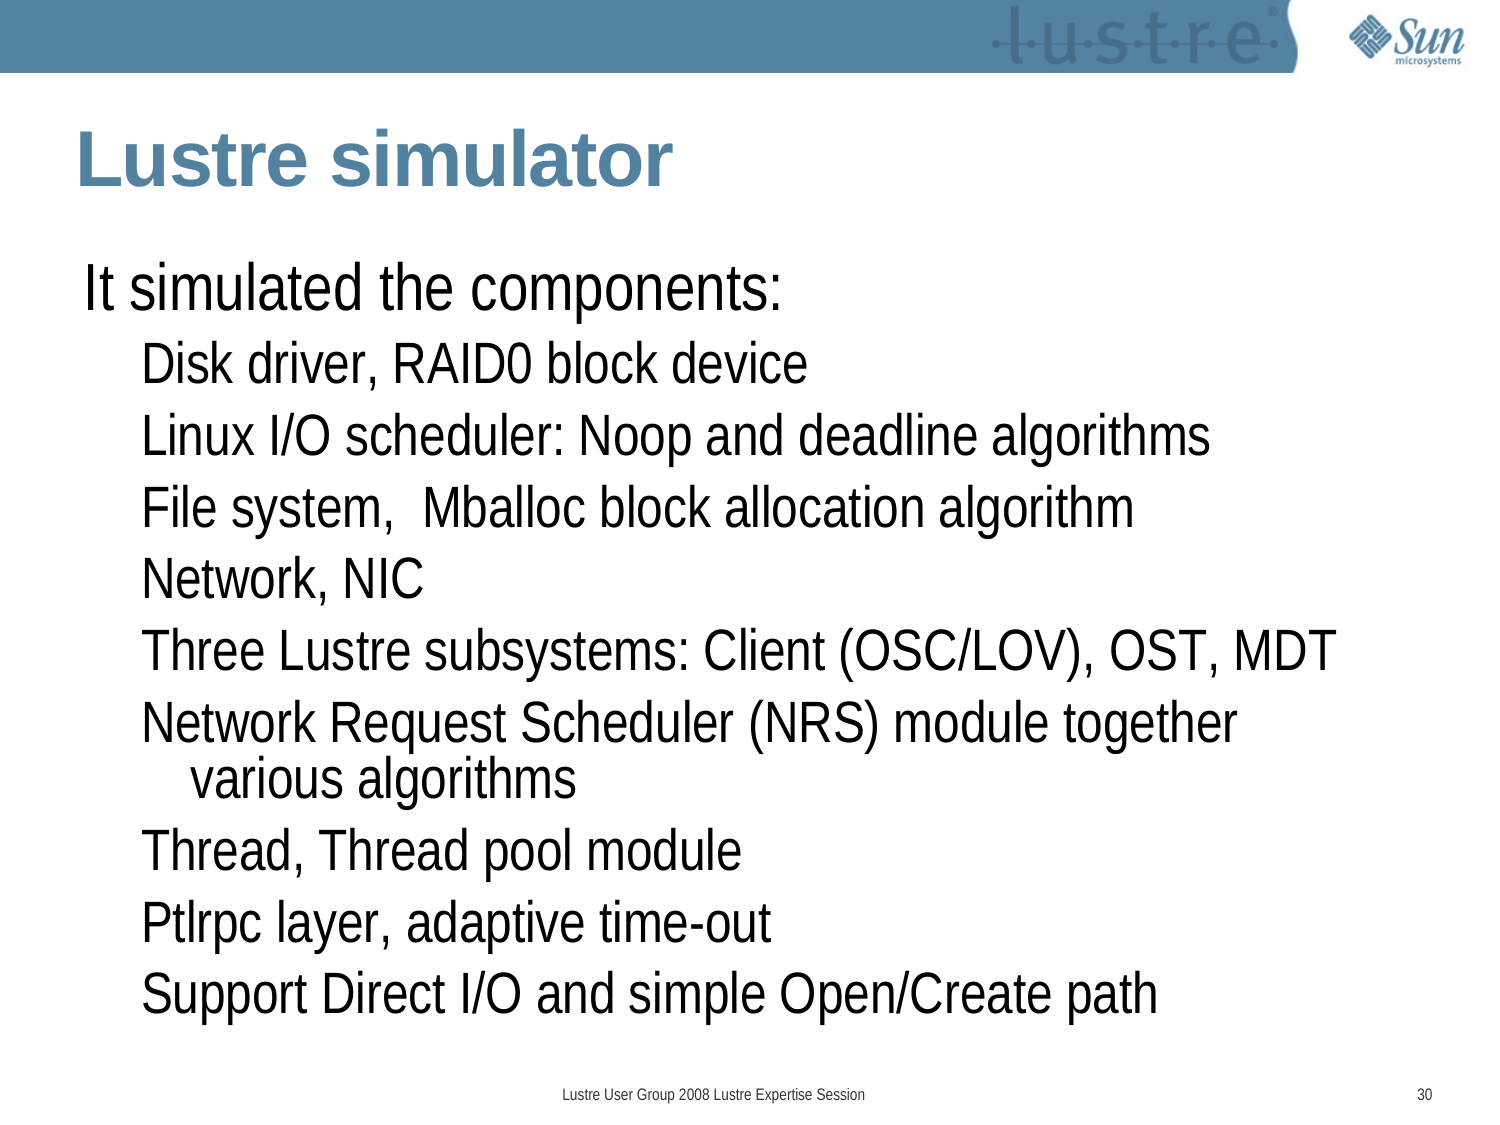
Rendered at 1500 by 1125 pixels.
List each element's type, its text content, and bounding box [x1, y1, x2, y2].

title Lustre simulator [75, 123, 1437, 227]
picture [0, 0, 1500, 91]
list It simulated the components: Disk driver, RAID0 block device Linux I/O scheduler: Noop and deadline algorithms File system, Mballoc block allocation algorithm Network, NIC Three Lustre subsystems: Client (OSC/LOV), OST, MDT Network Request Scheduler (NRS) module together various algorithms Thread, Thread pool module Ptlrpc layer, adaptive time-out Support Direct I/O and simple Open/Create path [64, 258, 1401, 1062]
